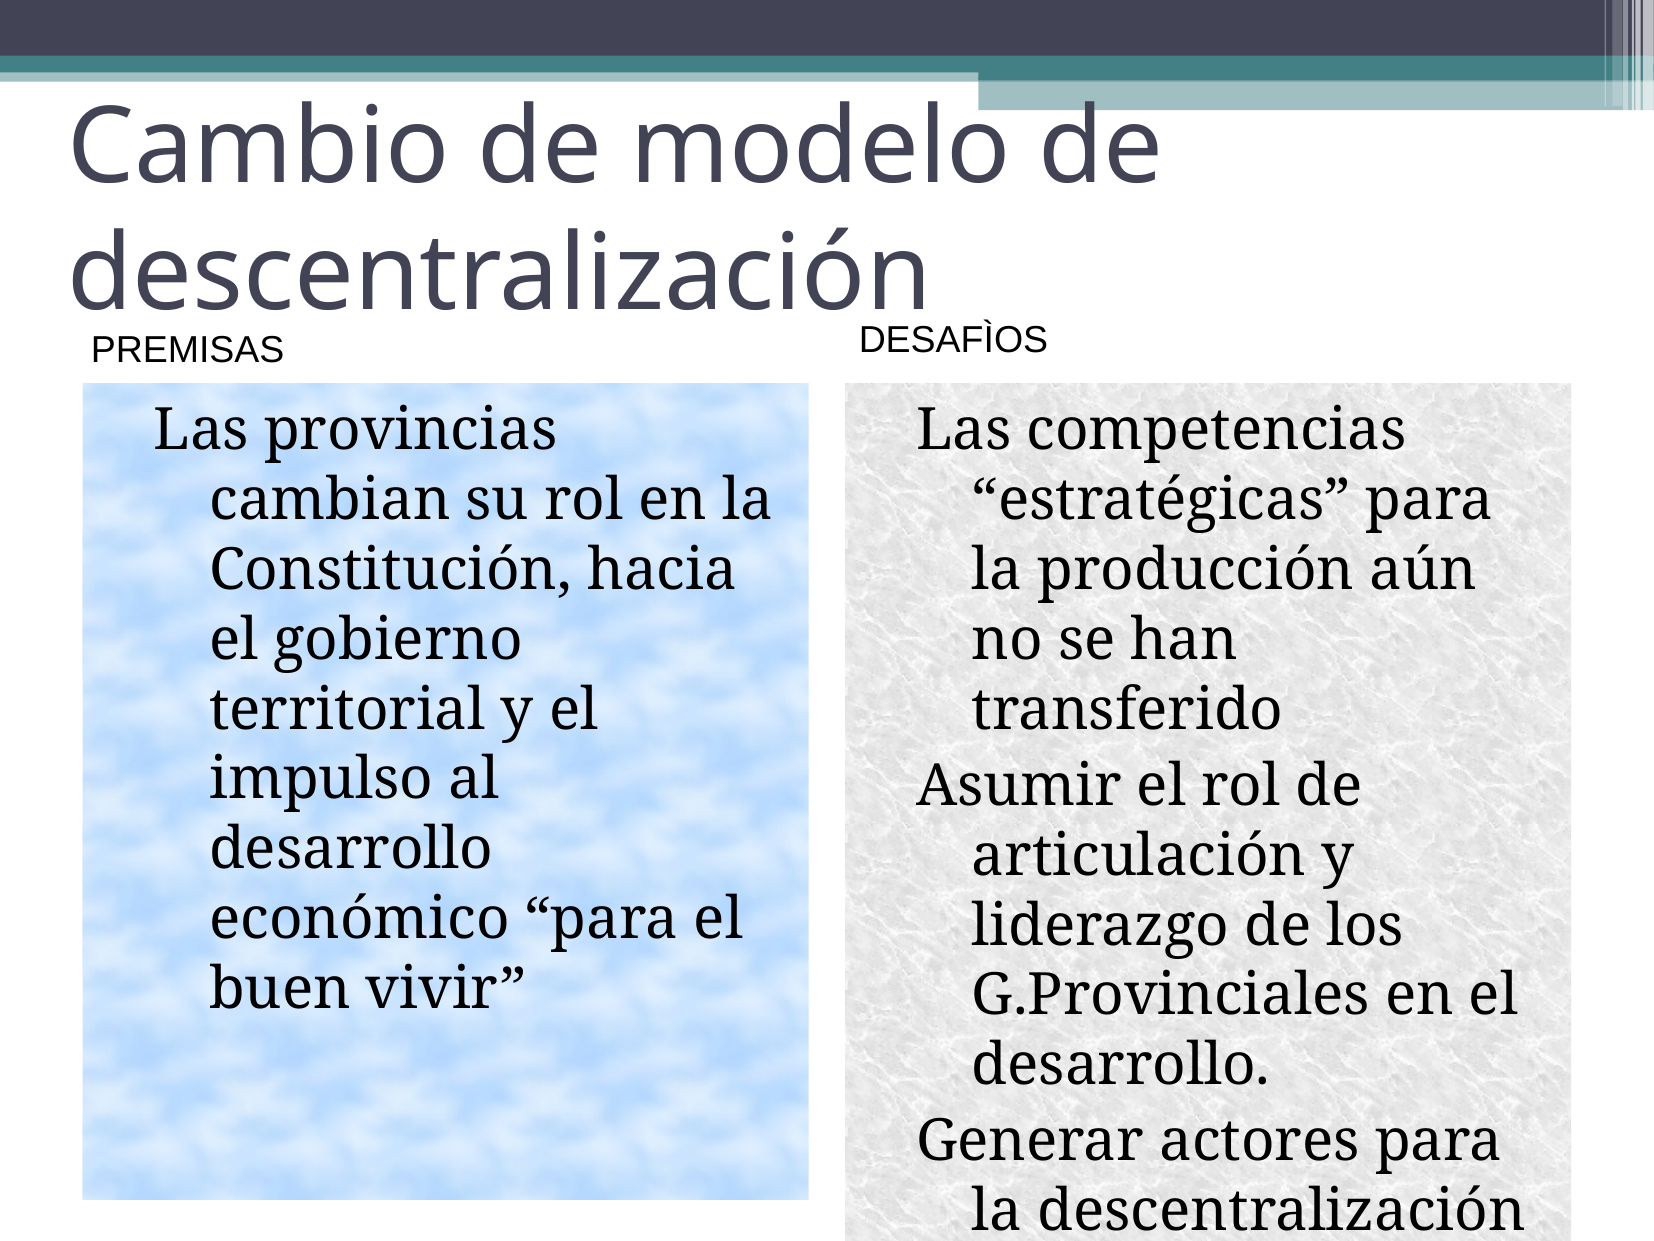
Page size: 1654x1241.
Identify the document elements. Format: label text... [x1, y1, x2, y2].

list Las provincias cambian su rol en la Constitución, hacia el gobierno territorial y el impulso al desarrollo económico “para el buen vivir” [82, 383, 809, 1200]
title Cambio de modelo de descentralización [52, 68, 1430, 340]
text_box PREMISAS [76, 321, 300, 378]
text_box DESAFÌOS [843, 310, 1064, 368]
list Las competencias “estratégicas” para la producción aún no se han transferido Asumir el rol de articulación y liderazgo de los G.Provinciales en el desarrollo. Generar actores para la descentralización [845, 383, 1572, 1200]
